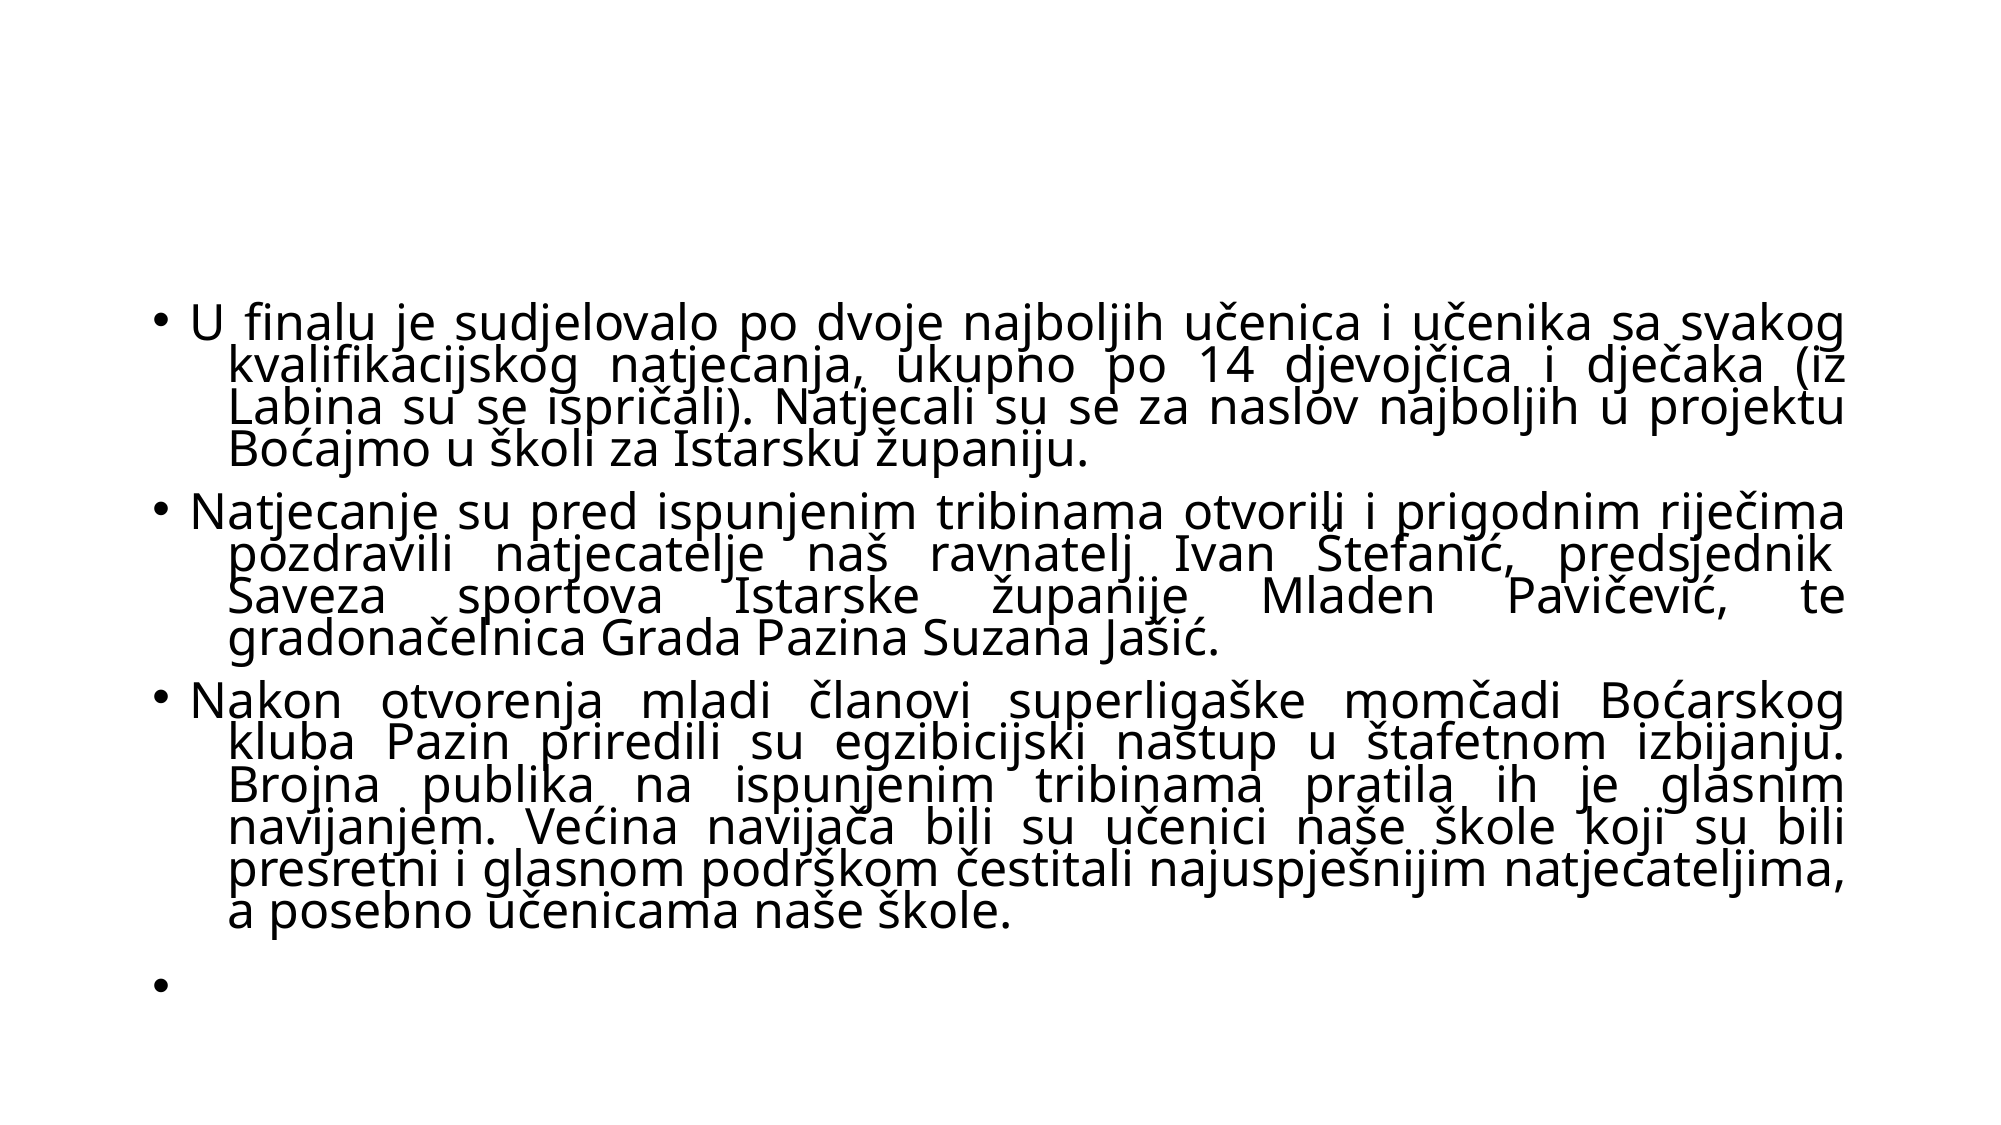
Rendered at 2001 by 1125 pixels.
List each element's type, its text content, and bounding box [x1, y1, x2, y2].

list U finalu je sudjelovalo po dvoje najboljih učenica i učenika sa svakog kvalifikacijskog natjecanja, ukupno po 14 djevojčica i dječaka (iz Labina su se ispričali). Natjecali su se za naslov najboljih u projektu Boćajmo u školi za Istarsku županiju. Natjecanje su pred ispunjenim tribinama otvorili i prigodnim riječima pozdravili natjecatelje naš ravnatelj Ivan Štefanić, predsjednik Saveza sportova Istarske županije Mladen Pavičević, te gradonačelnica Grada Pazina Suzana Jašić. Nakon otvorenja mladi članovi superligaške momčadi Boćarskog kluba Pazin priredili su egzibicijski nastup u štafetnom izbijanju. Brojna publika na ispunjenim tribinama pratila ih je glasnim navijanjem. Većina navijača bili su učenici naše škole koji su bili presretni i glasnom podrškom čestitali najuspješnijim natjecateljima, a posebno učenicama naše škole. [137, 299, 1863, 1014]
